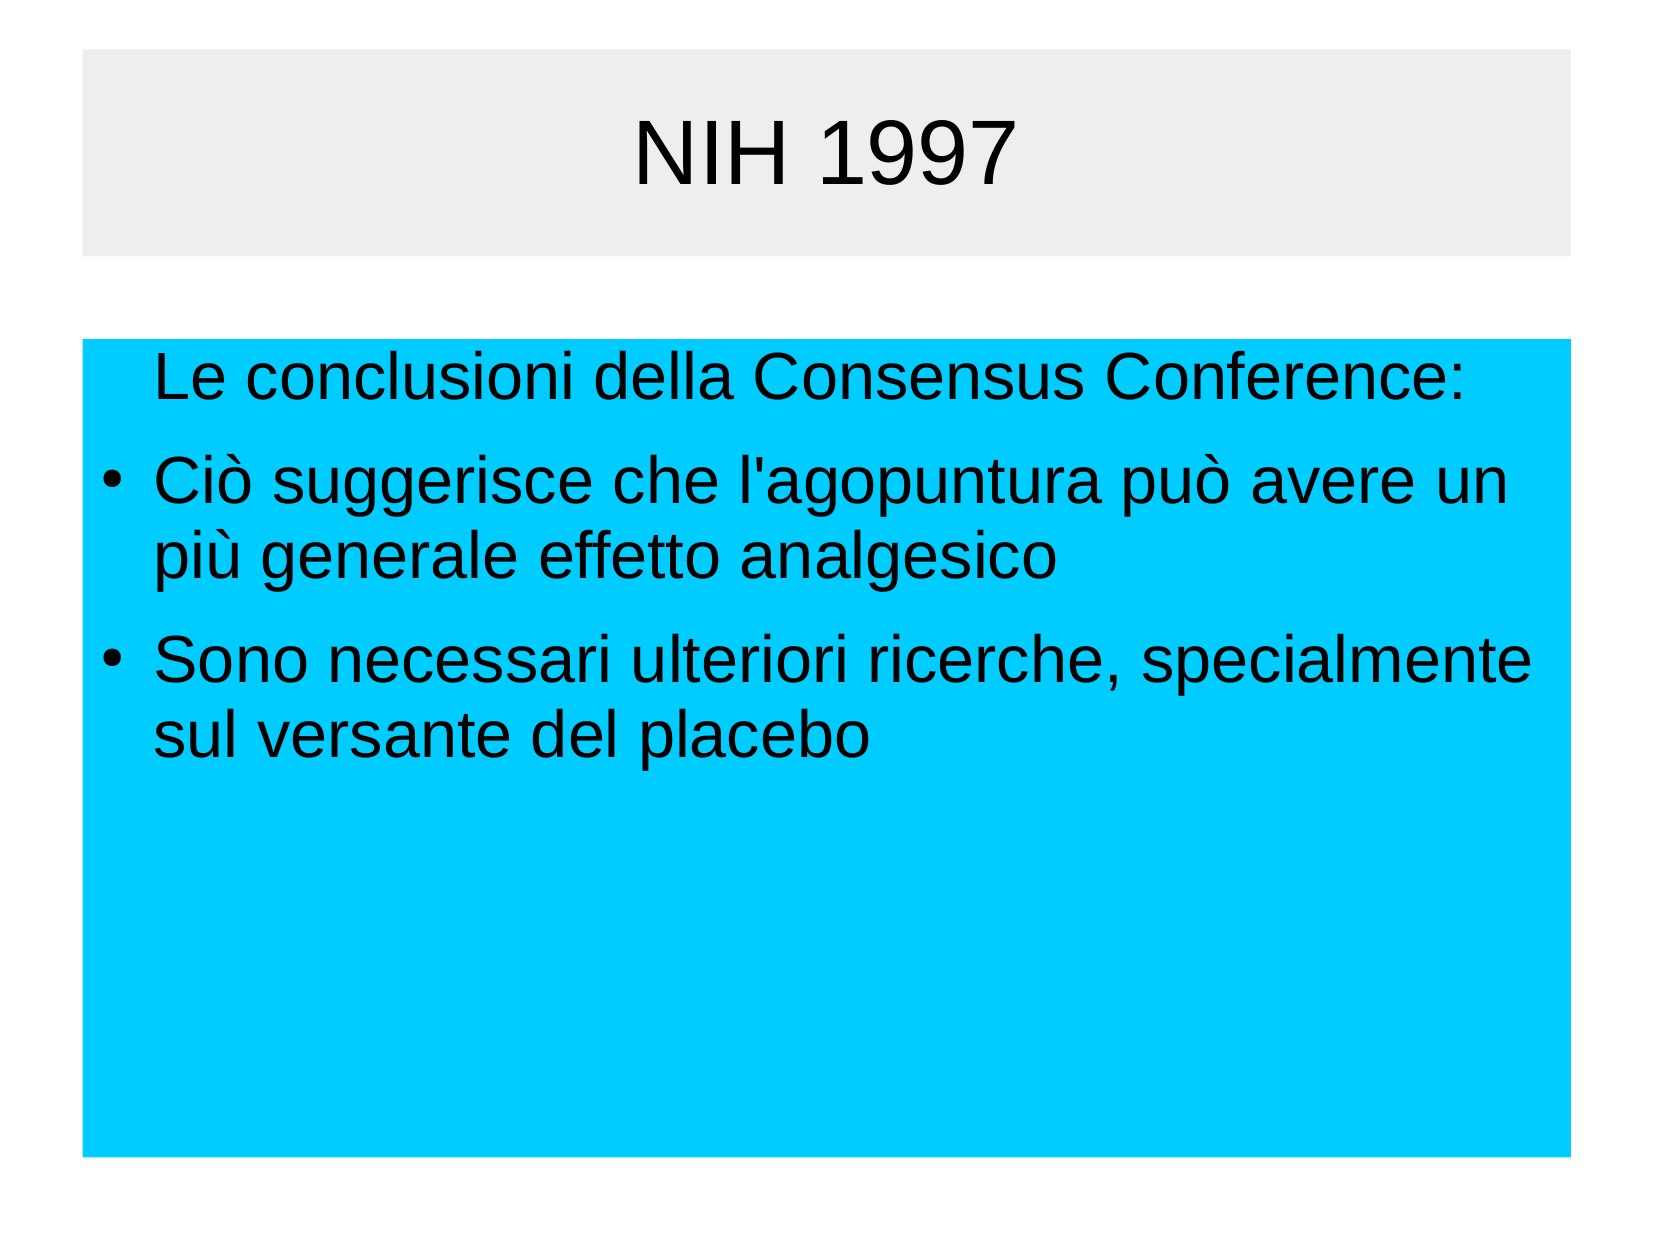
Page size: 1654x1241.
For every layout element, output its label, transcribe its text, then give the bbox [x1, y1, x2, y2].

list Le conclusioni della Consensus Conference: Ciò suggerisce che l'agopuntura può avere un più generale effetto analgesico Sono necessari ulteriori ricerche, specialmente sul versante del placebo [82, 339, 1571, 1158]
title NIH 1997 [82, 49, 1571, 257]
